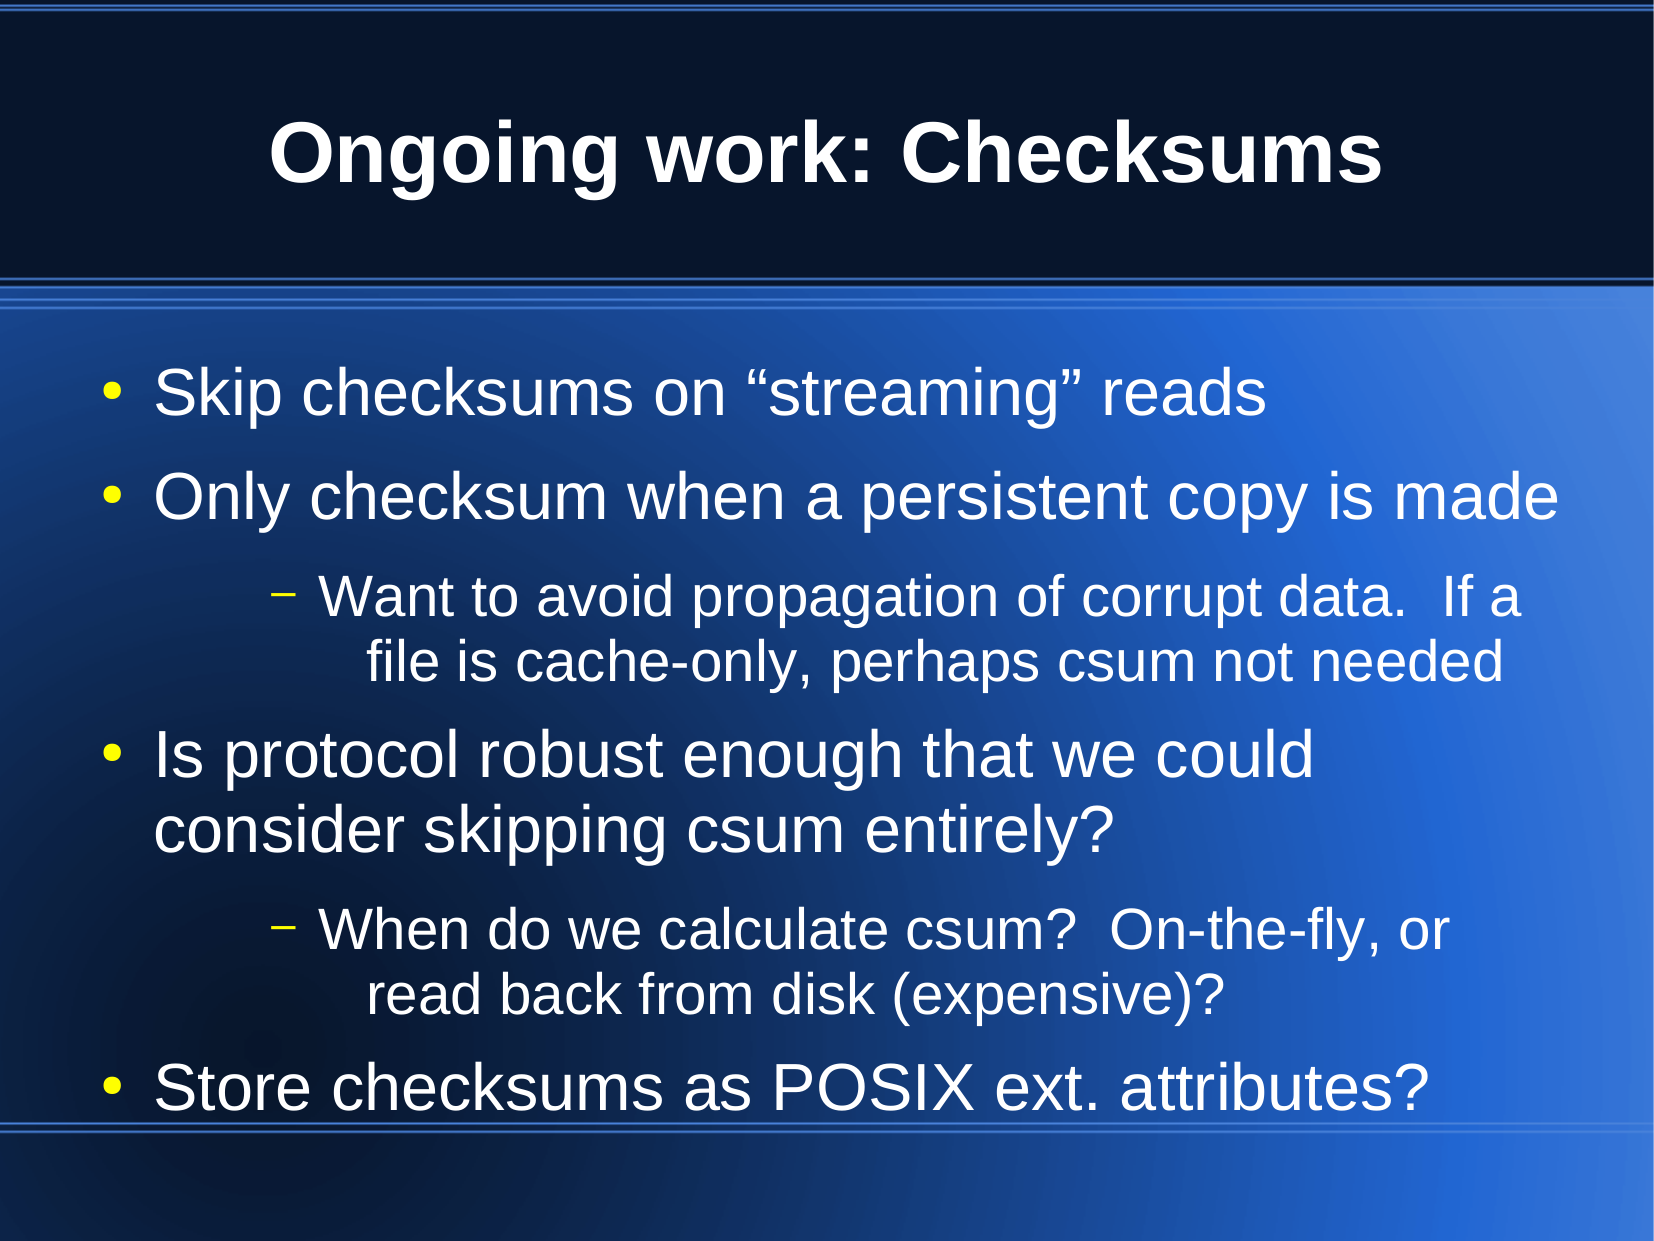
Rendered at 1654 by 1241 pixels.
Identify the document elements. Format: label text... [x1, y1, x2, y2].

picture [0, 0, 1654, 1241]
title Ongoing work: Checksums [82, 49, 1571, 257]
list Skip checksums on “streaming” reads Only checksum when a persistent copy is made Want to avoid propagation of corrupt data. If a file is cache-only, perhaps csum not needed Is protocol robust enough that we could consider skipping csum entirely? When do we calculate csum? On-the-fly, or read back from disk (expensive)? Store checksums as POSIX ext. attributes? [82, 355, 1571, 1125]
